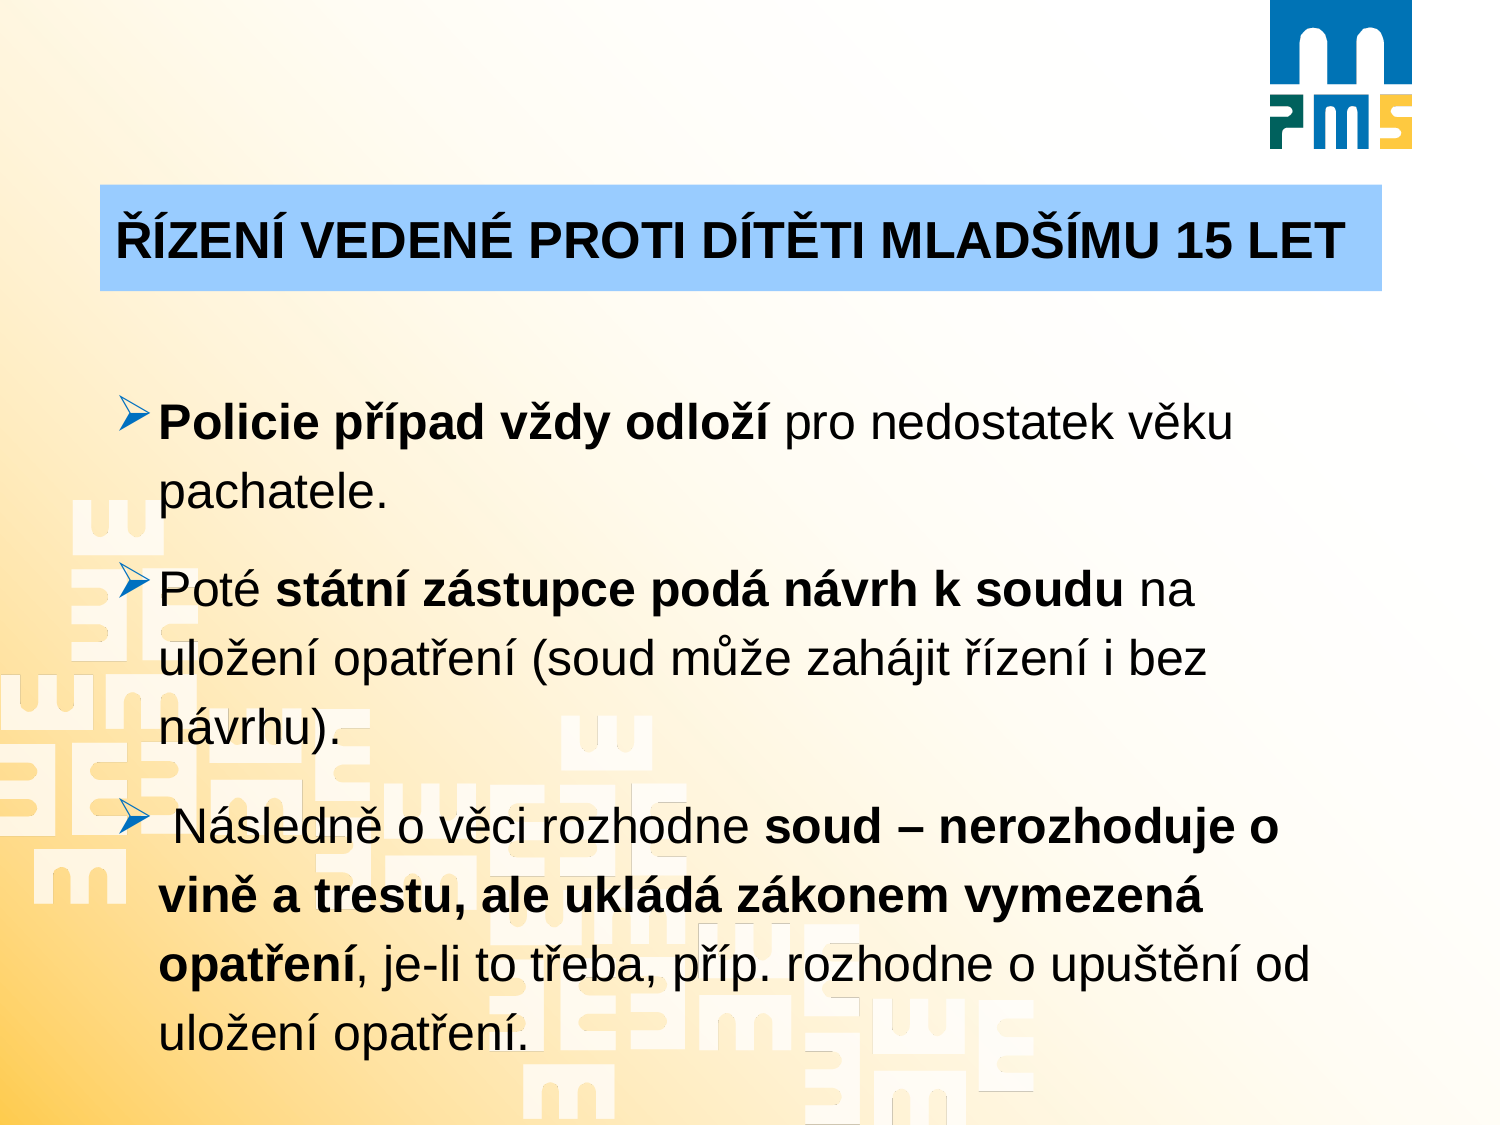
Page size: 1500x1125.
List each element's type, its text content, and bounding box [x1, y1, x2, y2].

picture [0, 0, 1500, 1125]
title ŘÍZENÍ VEDENÉ PROTI DÍTĚTI MLADŠÍMU 15 LET [100, 184, 1382, 292]
text_box Policie případ vždy odloží pro nedostatek věku pachatele. Poté státní zástupce podá návrh k soudu na uložení opatření (soud může zahájit řízení i bez návrhu). Následně o věci rozhodne soud – nerozhoduje o vině a trestu, ale ukládá zákonem vymezená opatření, je-li to třeba, příp. rozhodne o upuštění od uložení opatření. [100, 314, 1341, 1024]
